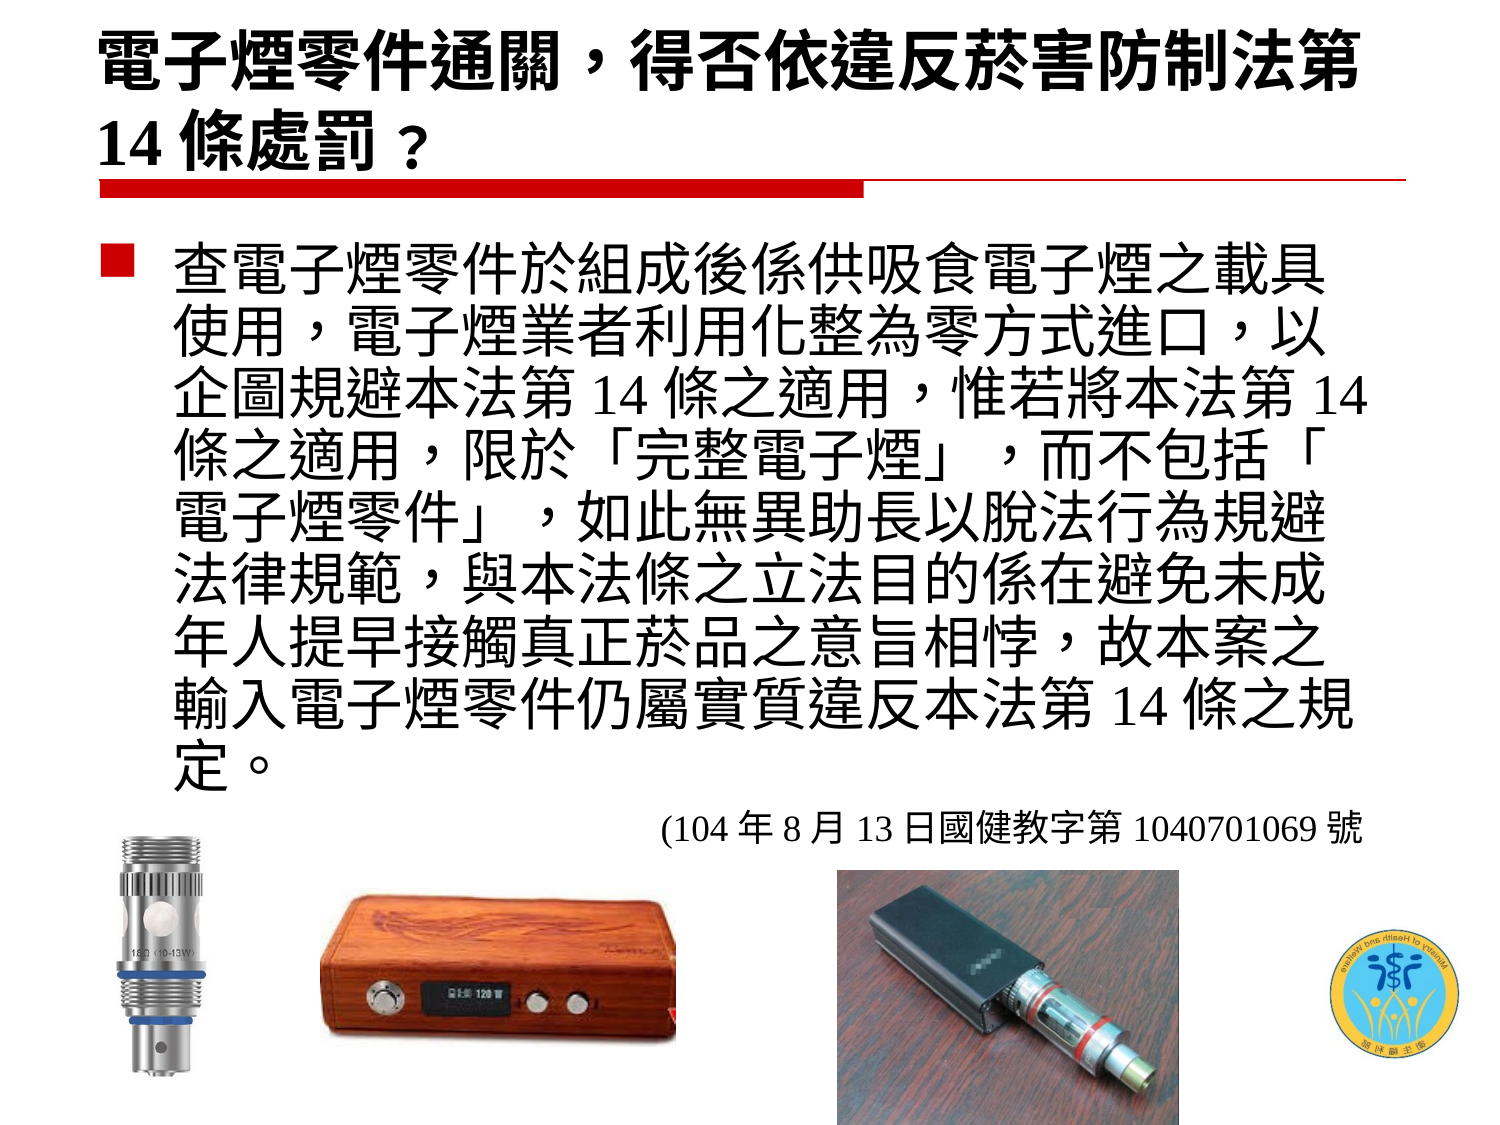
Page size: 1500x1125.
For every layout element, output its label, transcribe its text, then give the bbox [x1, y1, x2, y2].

picture [837, 870, 1179, 1125]
title 電子煙零件通關，得否依違反菸害防制法第14條處罰﹖ [80, 72, 1394, 187]
picture [109, 829, 249, 1096]
picture [1323, 927, 1468, 1062]
picture [320, 888, 676, 1047]
list 查電子煙零件於組成後係供吸食電子煙之載具使用，電子煙業者利用化整為零方式進口，以企圖規避本法第14條之適用，惟若將本法第14條之適用，限於「完整電子煙」，而不包括「電子煙零件」，如此無異助長以脫法行為規避法律規範，與本法條之立法目的係在避免未成年人提早接觸真正菸品之意旨相悖，故本案之輸入電子煙零件仍屬實質違反本法第14條之規定。 (104年8月13日國健教字第1040701069號函) [81, 232, 1394, 897]
